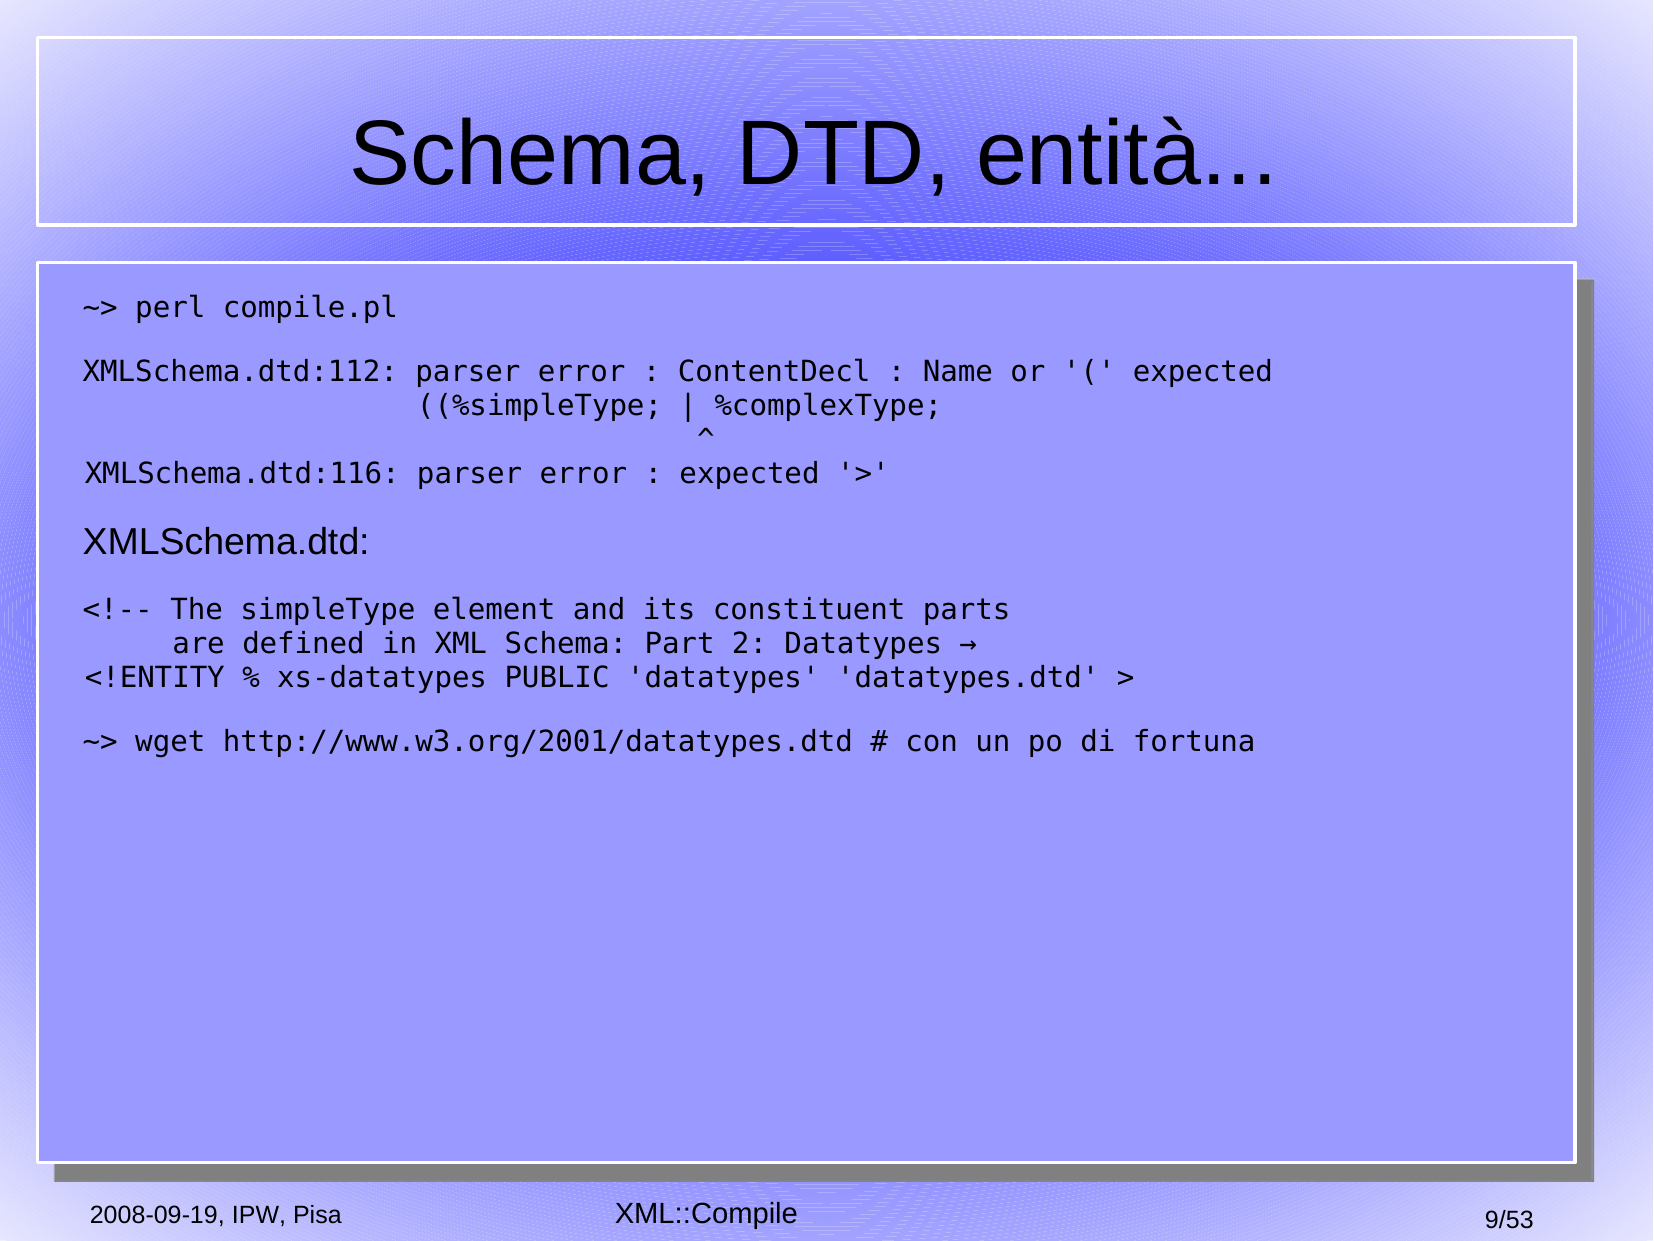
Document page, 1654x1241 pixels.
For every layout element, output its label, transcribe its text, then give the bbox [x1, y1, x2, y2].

list ~> perl compile.pl XMLSchema.dtd:112: parser error : ContentDecl : Name or '(' expected ((%simpleType; | %complexType; ^ XMLSchema.dtd:116: parser error : expected '>' XMLSchema.dtd: <!-- The simpleType element and its constituent parts are defined in XML Schema: Part 2: Datatypes → <!ENTITY % xs-datatypes PUBLIC 'datatypes' 'datatypes.dtd' > ~> wget http://www.w3.org/2001/datatypes.dtd # con un po di fortuna [82, 290, 1571, 1111]
title Schema, DTD, entità... [82, 56, 1571, 250]
